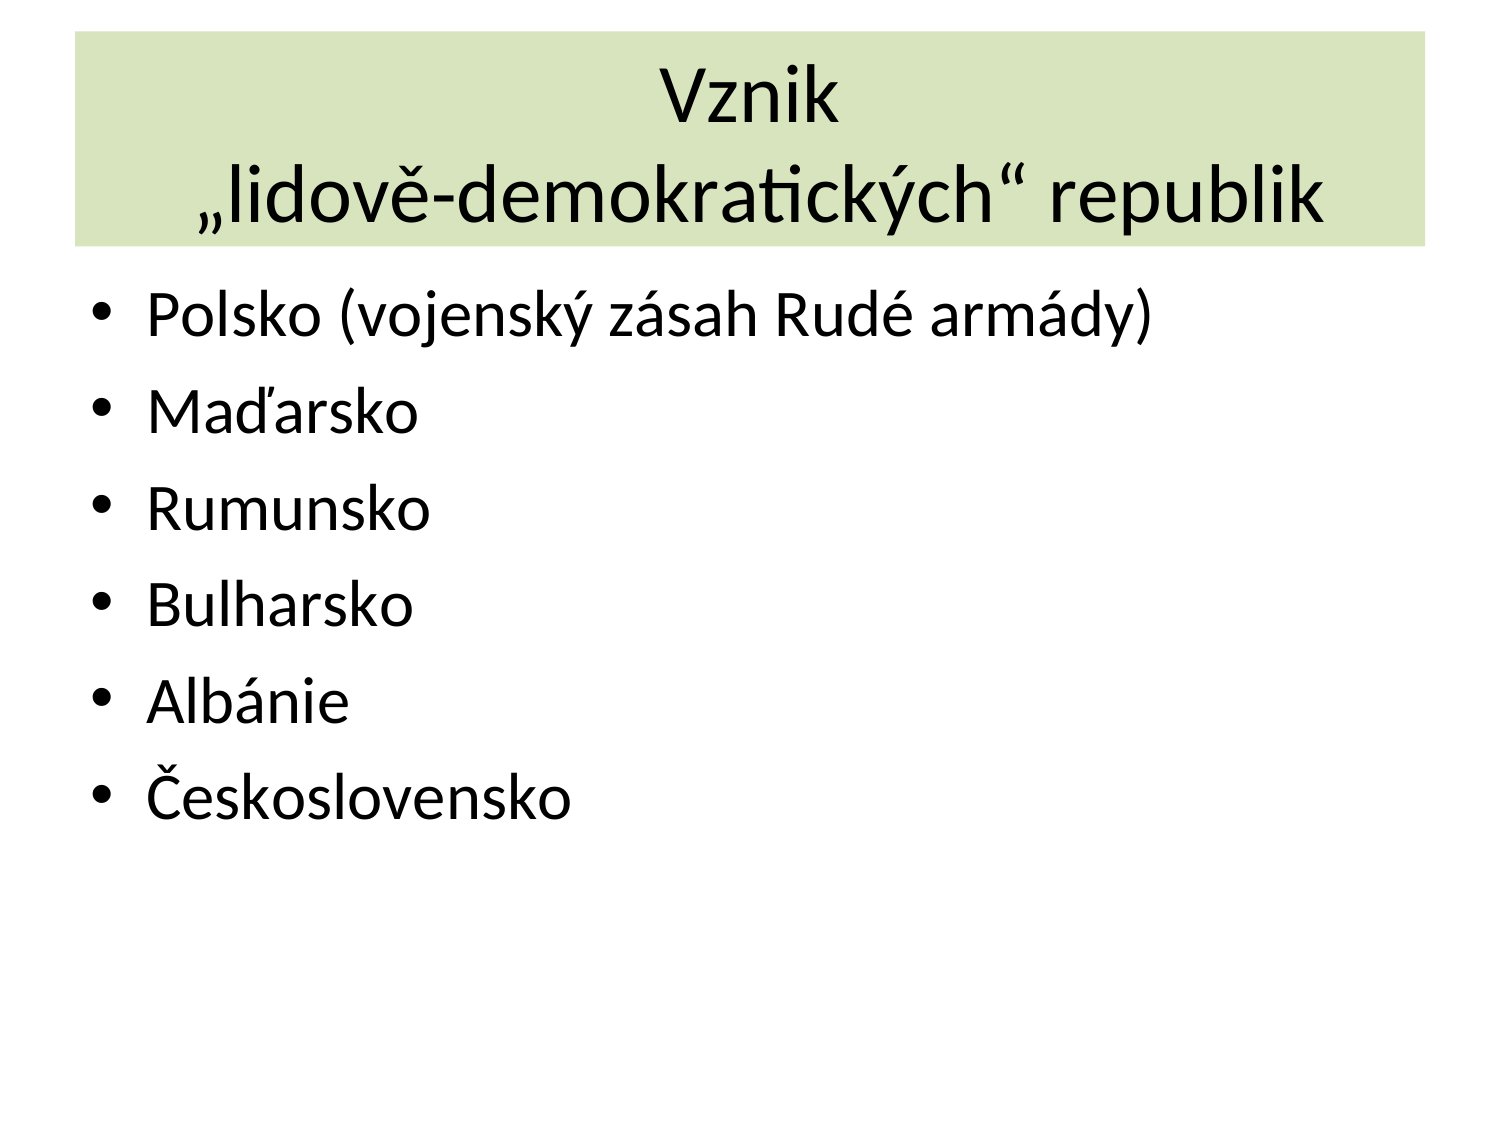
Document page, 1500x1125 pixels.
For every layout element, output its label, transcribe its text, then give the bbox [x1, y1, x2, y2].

title Vznik „lidově-demokratických“ republik [75, 31, 1426, 247]
list Polsko (vojenský zásah Rudé armády) Maďarsko Rumunsko Bulharsko Albánie Československo [75, 262, 1426, 1006]
